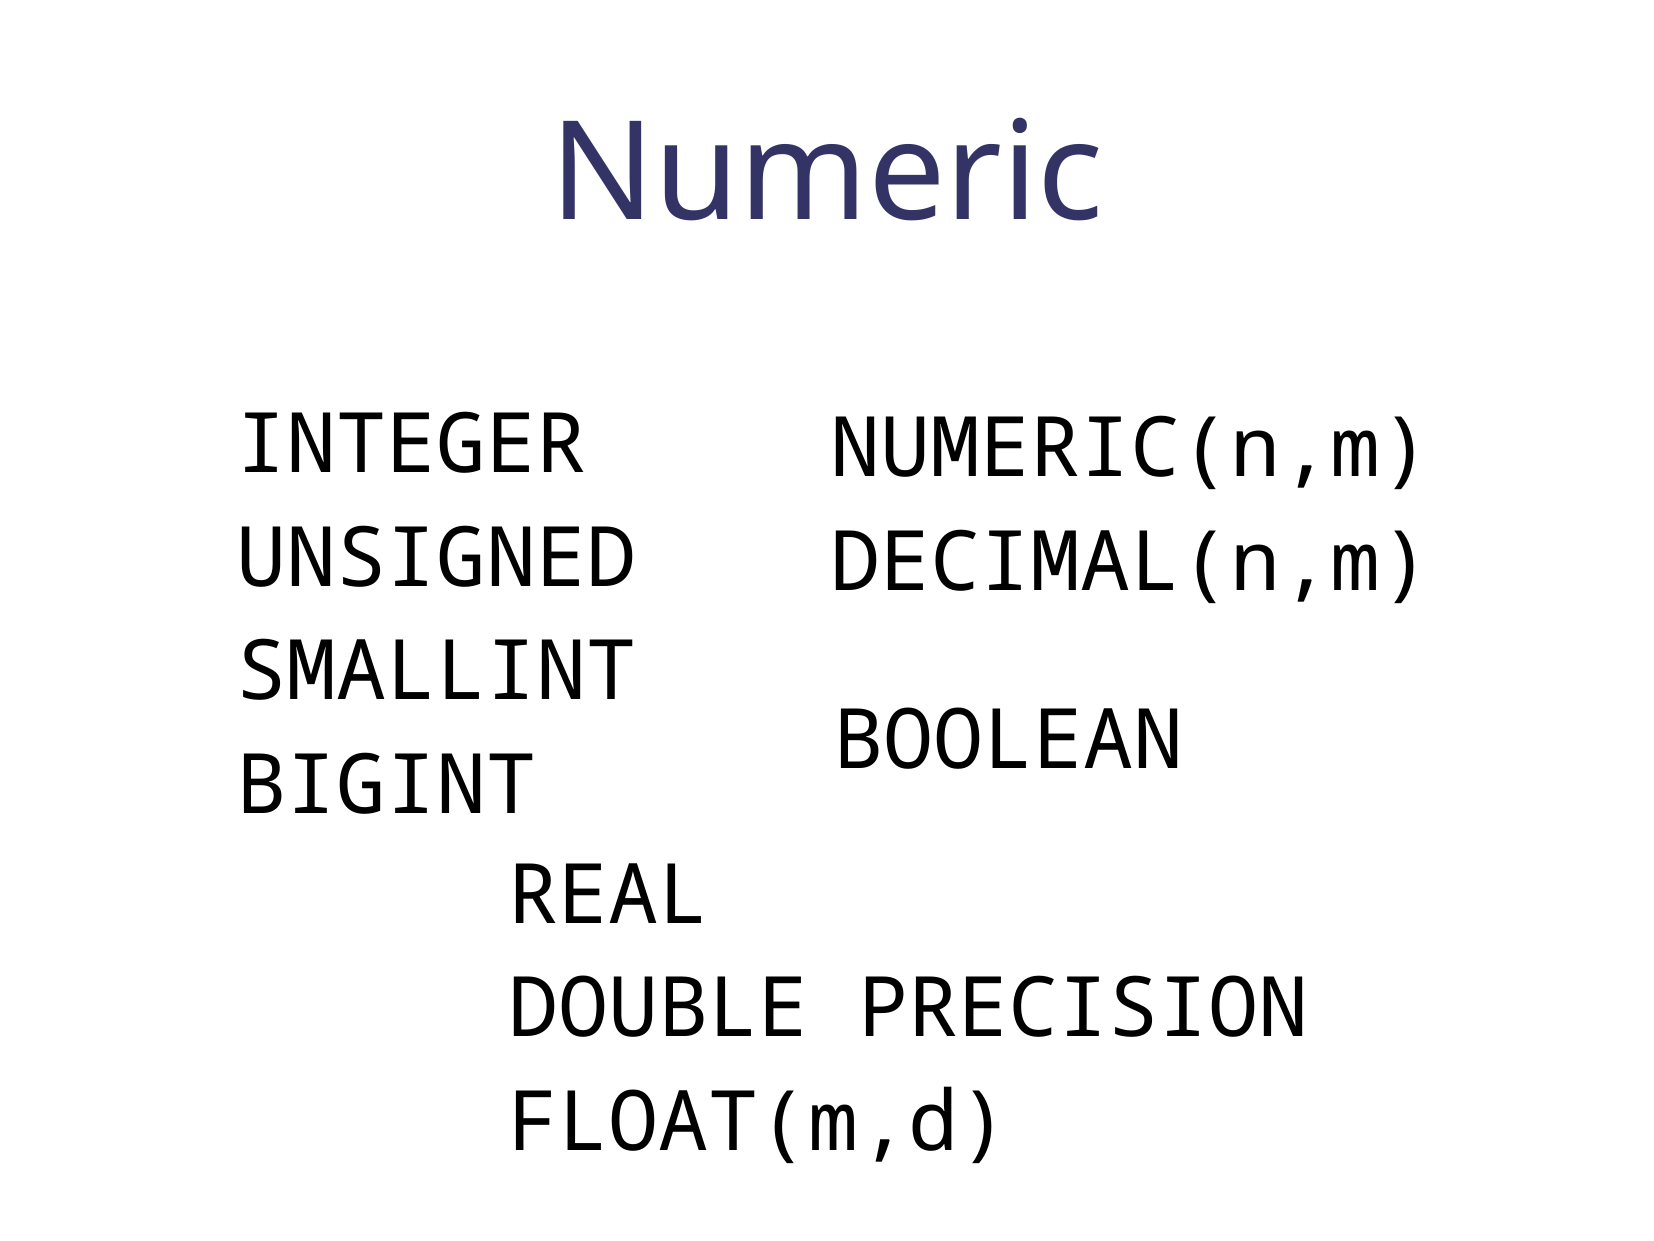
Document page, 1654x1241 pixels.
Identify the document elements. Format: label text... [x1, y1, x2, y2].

text_box REAL DOUBLE PRECISION FLOAT(m,d) [493, 826, 1359, 1117]
subtitle INTEGER UNSIGNED SMALLINT BIGINT [236, 383, 798, 1068]
text_box BOOLEAN [833, 679, 1300, 771]
text_box NUMERIC(n,m) DECIMAL(n,m) [815, 380, 1477, 650]
title Numeric [4, 70, 1651, 263]
